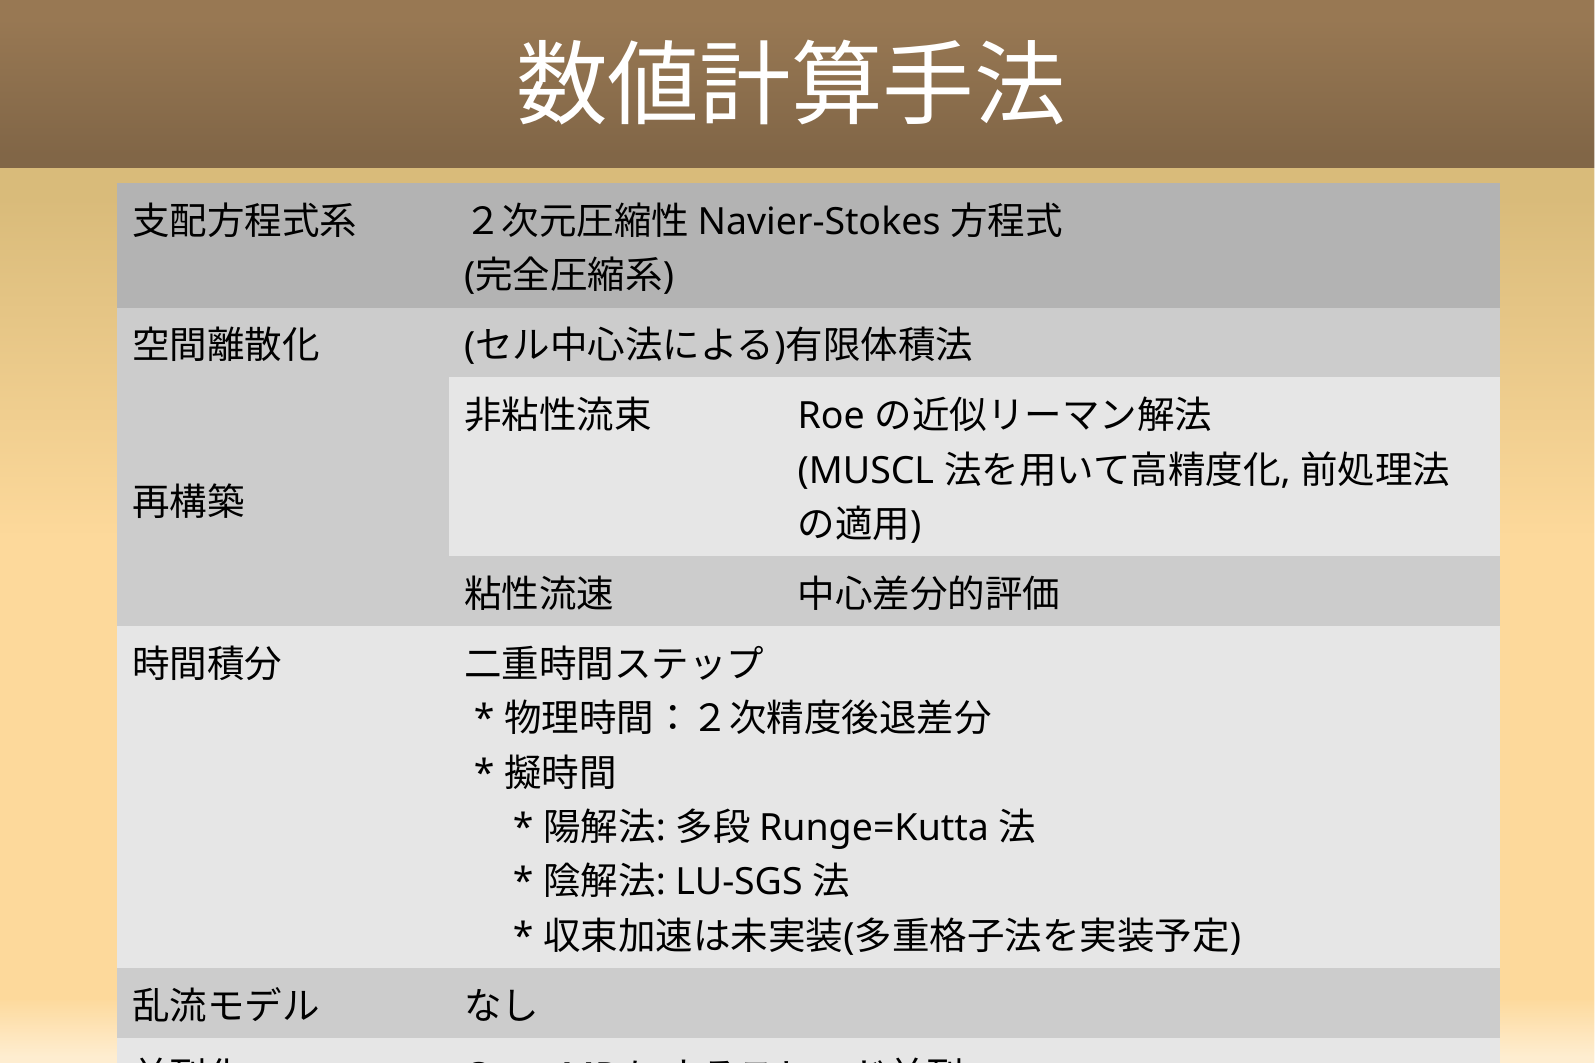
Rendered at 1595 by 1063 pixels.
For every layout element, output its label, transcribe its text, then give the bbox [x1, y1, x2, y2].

table_cell 時間積分 [117, 626, 449, 968]
table_cell 二重時間ステップ * 物理時間：２次精度後退差分 * 擬時間 * 陽解法: 多段 Runge=Kutta 法 * 陰解法: LU-SGS 法 * 収束加速は未実装(多重格子法を実装予定) [449, 626, 1500, 968]
table_cell 並列化 [117, 1038, 449, 1063]
picture [0, 0, 1595, 1063]
title 数値計算手法 [74, 11, 1510, 160]
table_cell 空間離散化 再構築 [117, 308, 449, 626]
table_header ２次元圧縮性 Navier-Stokes 方程式 (完全圧縮系) [449, 183, 1500, 308]
table_header 支配方程式系 [117, 183, 449, 308]
table_cell Roe の近似リーマン解法 (MUSCL 法を用いて高精度化, 前処理法の適用) [783, 377, 1500, 556]
table_cell 中心差分的評価 [783, 556, 1500, 626]
table_cell OpenMP によるスレッド並列 [449, 1038, 1500, 1063]
table_cell なし [449, 968, 1500, 1038]
table_cell 粘性流速 [449, 556, 783, 626]
table_cell 非粘性流束 [449, 377, 783, 556]
table_cell 乱流モデル [117, 968, 449, 1038]
table_cell (セル中心法による)有限体積法 [449, 308, 1500, 377]
